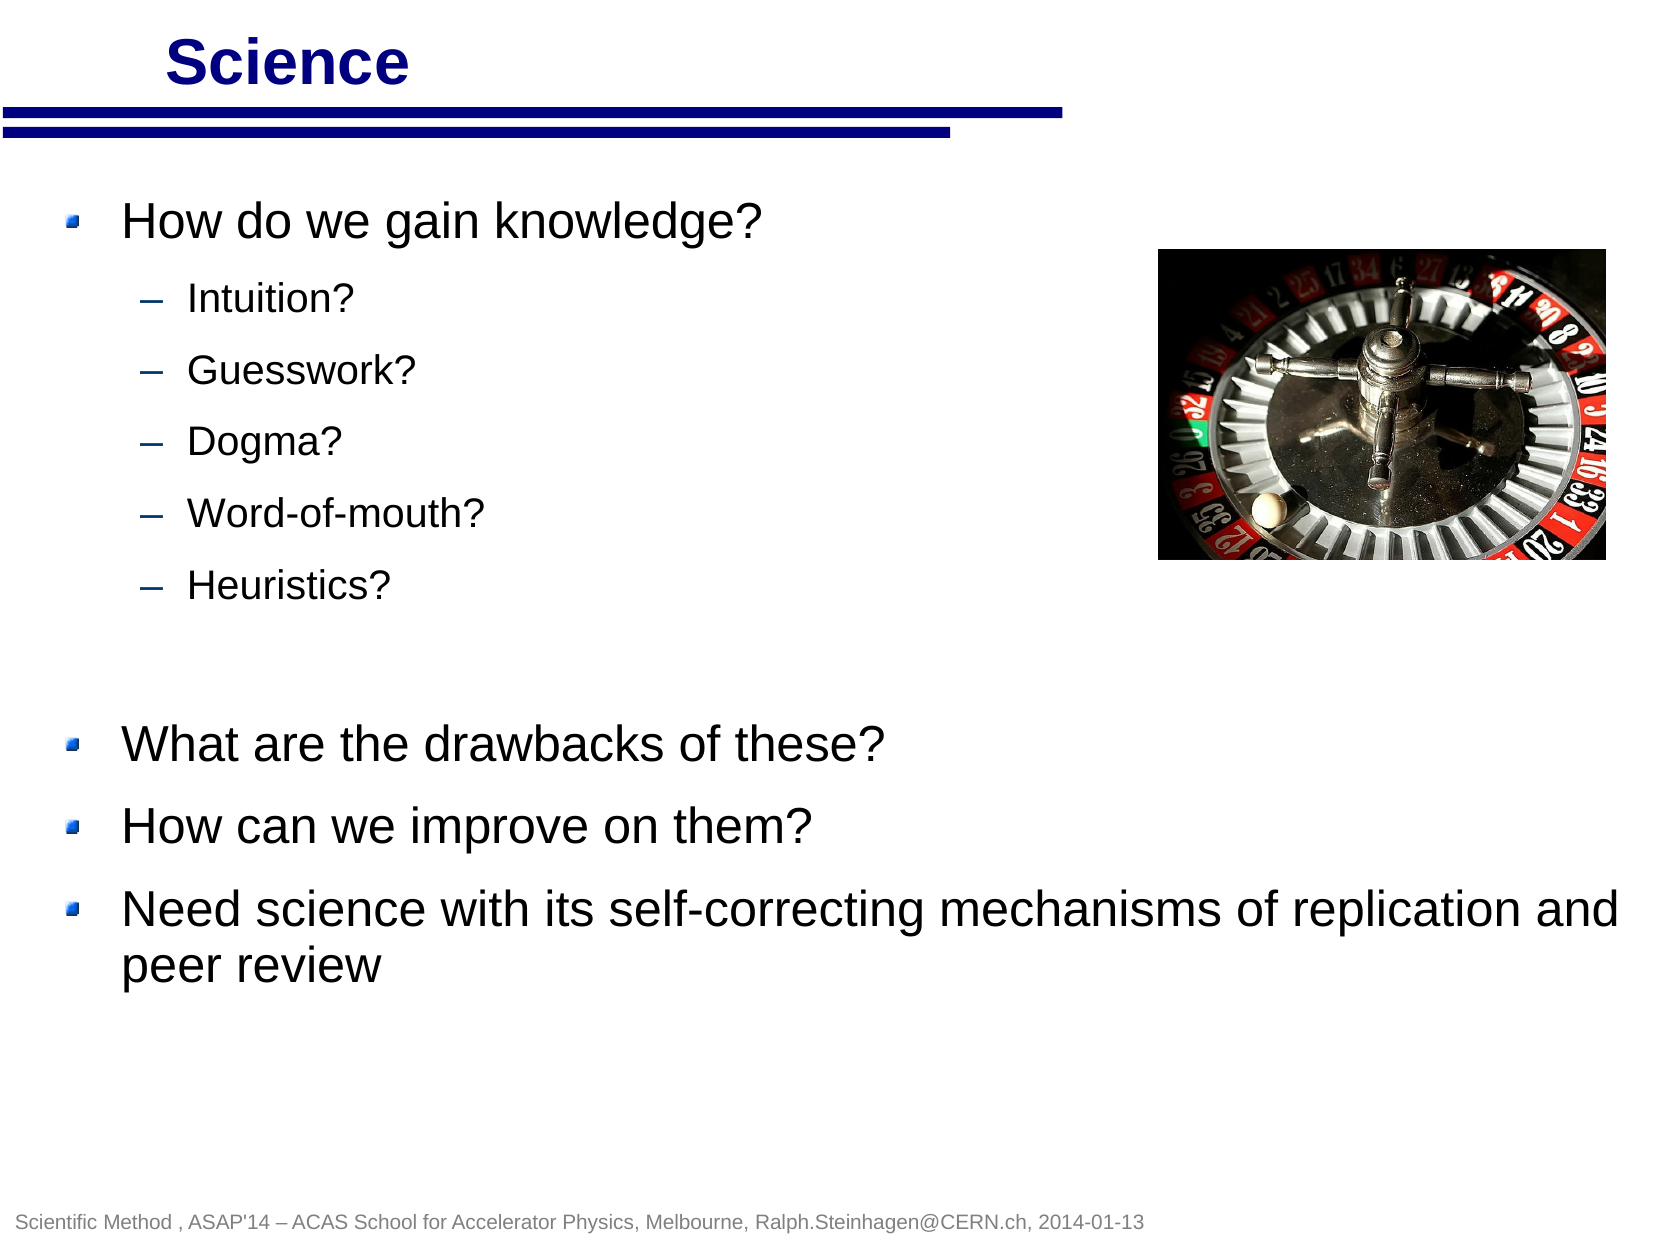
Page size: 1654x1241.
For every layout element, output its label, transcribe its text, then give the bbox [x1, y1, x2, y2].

picture [1158, 249, 1606, 560]
list How do we gain knowledge? Intuition? Guesswork? Dogma? Word-of-mouth? Heuristics? What are the drawbacks of these? How can we improve on them? Need science with its self-correcting mechanisms of replication and peer review [65, 192, 1628, 1205]
title Science [165, 0, 1323, 124]
